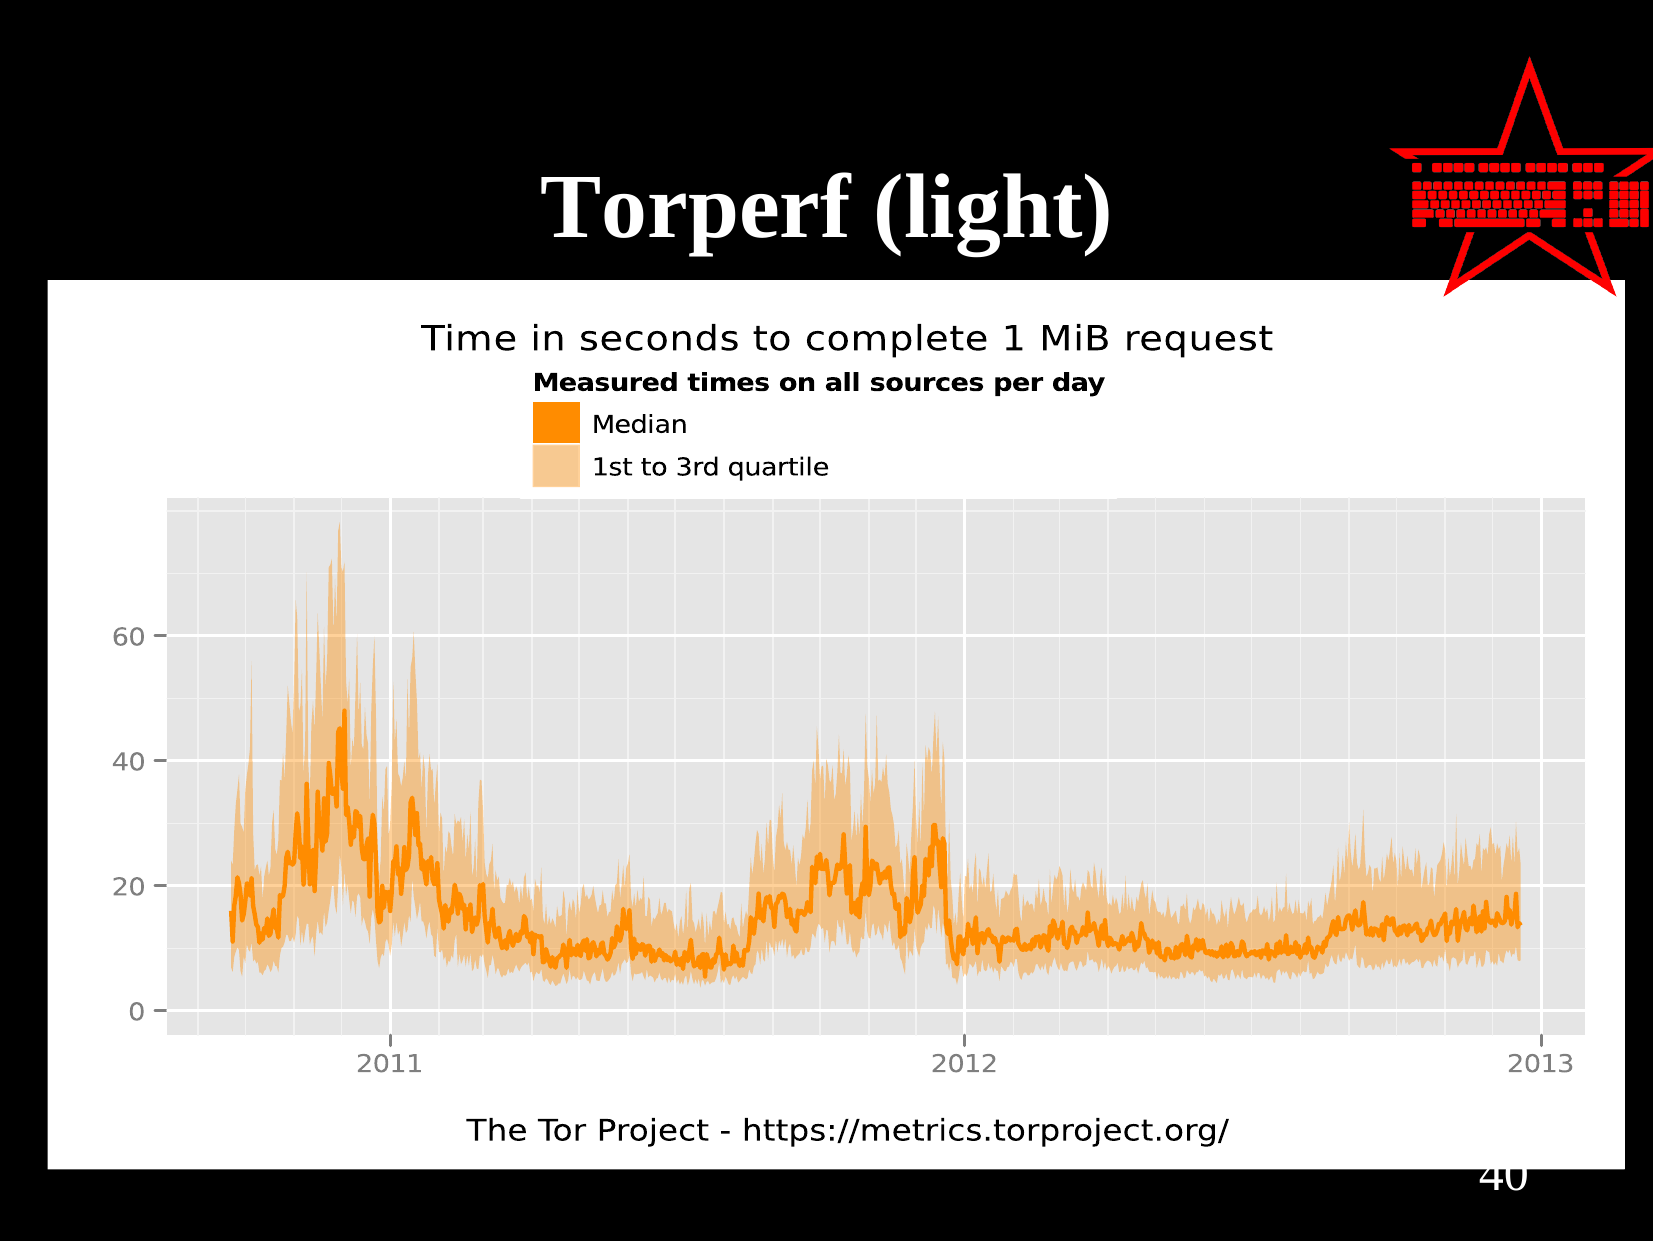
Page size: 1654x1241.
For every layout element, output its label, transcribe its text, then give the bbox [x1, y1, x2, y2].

picture [46, 56, 1653, 1171]
title Torperf (light) [121, 102, 1389, 279]
